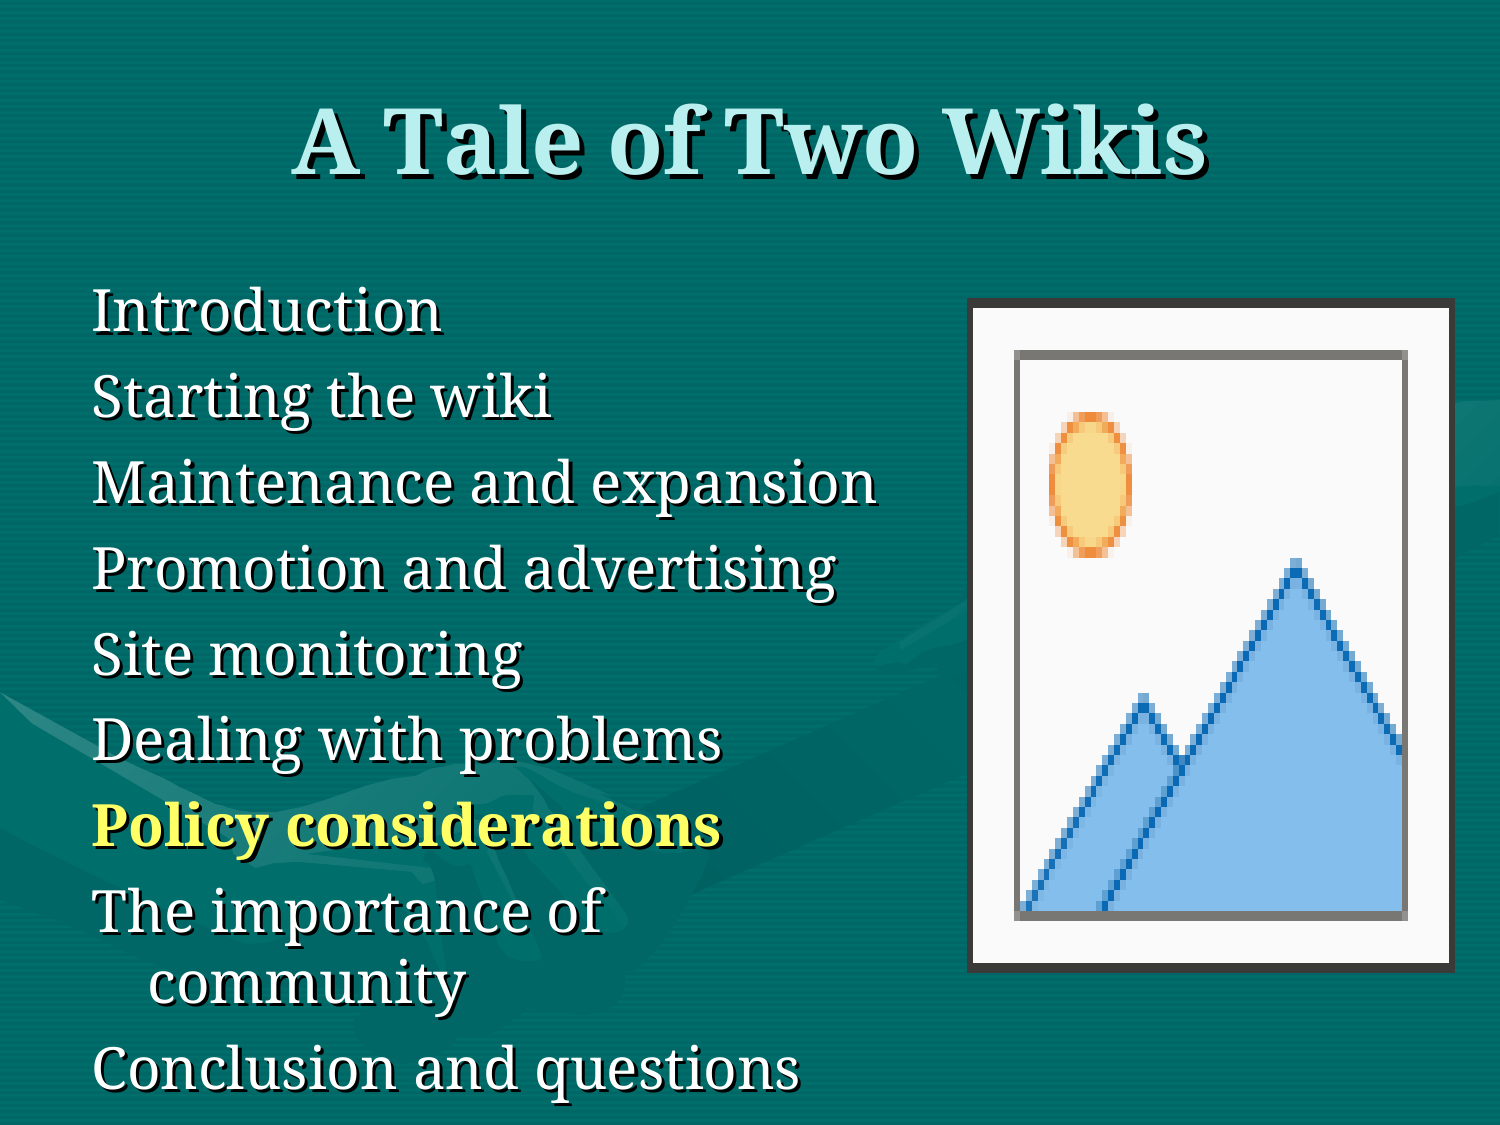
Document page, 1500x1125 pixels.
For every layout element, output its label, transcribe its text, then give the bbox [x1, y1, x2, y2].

picture [425, 1076, 434, 1086]
title A Tale of Two Wikis [75, 45, 1426, 233]
list Introduction Starting the wiki Maintenance and expansion Promotion and advertising Site monitoring Dealing with problems Policy considerations The importance of community Conclusion and questions [76, 267, 951, 1024]
picture [0, 0, 1500, 1125]
